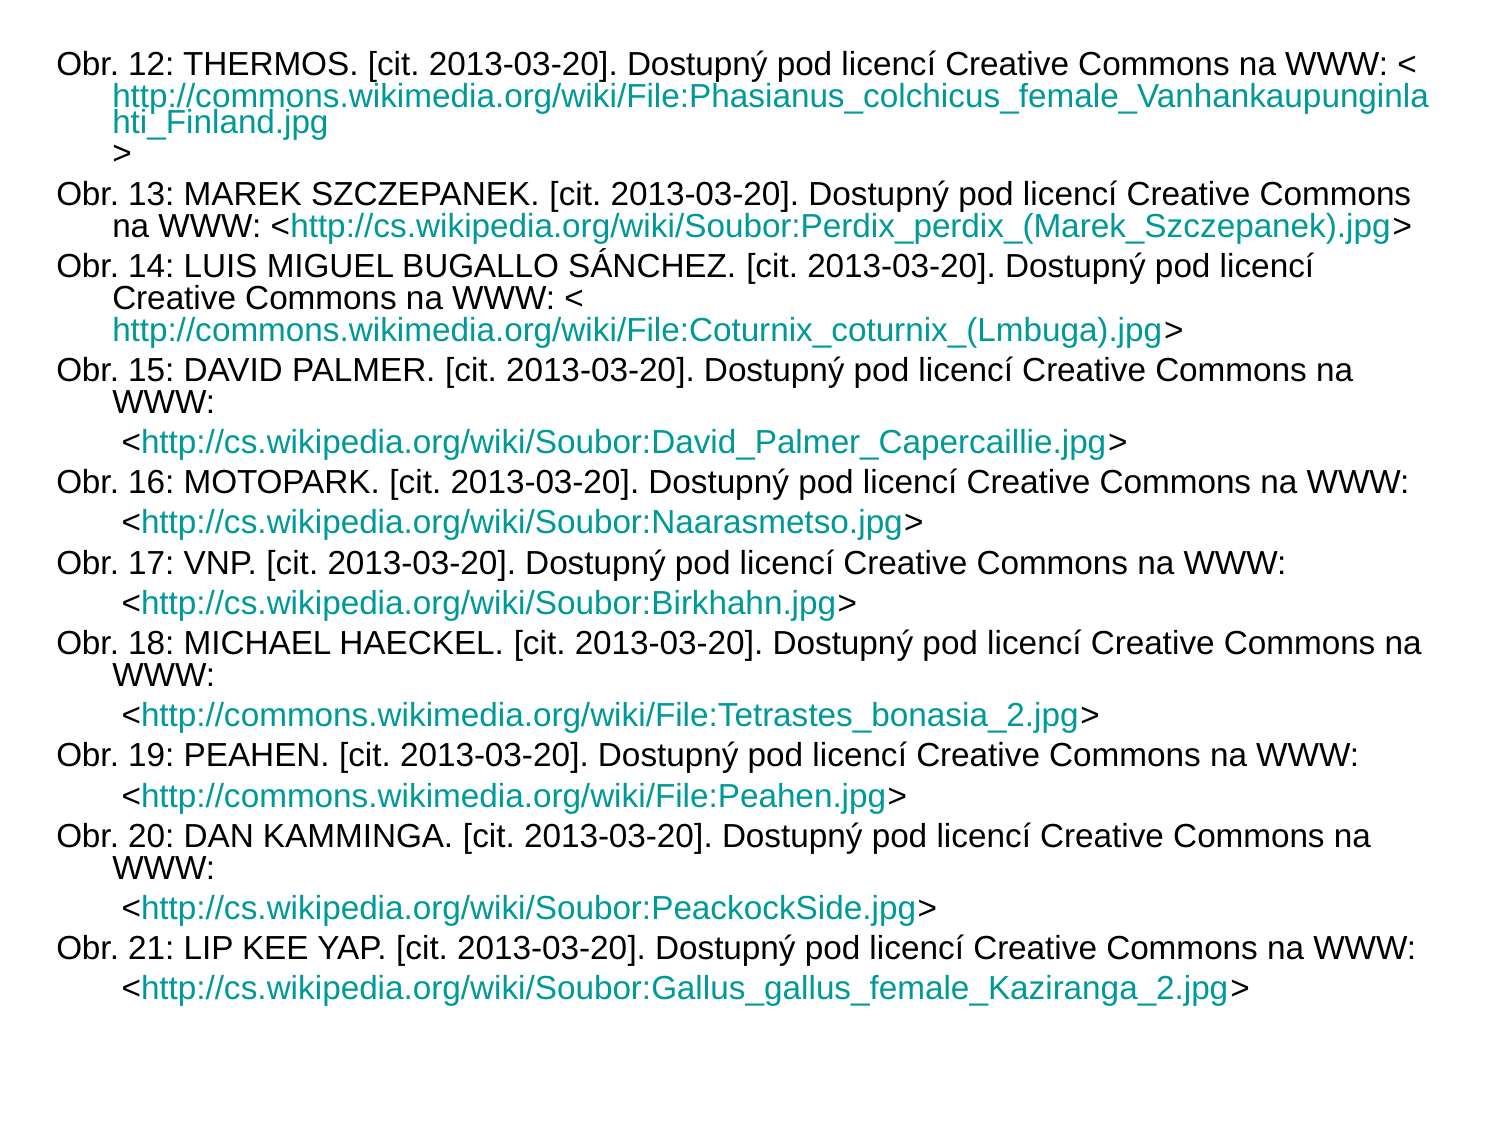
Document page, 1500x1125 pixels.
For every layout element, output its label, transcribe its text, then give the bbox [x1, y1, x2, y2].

list Obr. 12: THERMOS. [cit. 2013-03-20]. Dostupný pod licencí Creative Commons na WWW: <http://commons.wikimedia.org/wiki/File:Phasianus_colchicus_female_Vanhankaupunginlahti_Finland.jpg> Obr. 13: MAREK SZCZEPANEK. [cit. 2013-03-20]. Dostupný pod licencí Creative Commons na WWW: <http://cs.wikipedia.org/wiki/Soubor:Perdix_perdix_(Marek_Szczepanek).jpg> Obr. 14: LUIS MIGUEL BUGALLO SÁNCHEZ. [cit. 2013-03-20]. Dostupný pod licencí Creative Commons na WWW: <http://commons.wikimedia.org/wiki/File:Coturnix_coturnix_(Lmbuga).jpg> Obr. 15: DAVID PALMER. [cit. 2013-03-20]. Dostupný pod licencí Creative Commons na WWW: <http://cs.wikipedia.org/wiki/Soubor:David_Palmer_Capercaillie.jpg> Obr. 16: MOTOPARK. [cit. 2013-03-20]. Dostupný pod licencí Creative Commons na WWW: <http://cs.wikipedia.org/wiki/Soubor:Naarasmetso.jpg> Obr. 17: VNP. [cit. 2013-03-20]. Dostupný pod licencí Creative Commons na WWW: <http://cs.wikipedia.org/wiki/Soubor:Birkhahn.jpg> Obr. 18: MICHAEL HAECKEL. [cit. 2013-03-20]. Dostupný pod licencí Creative Commons na WWW: <http://commons.wikimedia.org/wiki/File:Tetrastes_bonasia_2.jpg> Obr. 19: PEAHEN. [cit. 2013-03-20]. Dostupný pod licencí Creative Commons na WWW: <http://commons.wikimedia.org/wiki/File:Peahen.jpg> Obr. 20: DAN KAMMINGA. [cit. 2013-03-20]. Dostupný pod licencí Creative Commons na WWW: <http://cs.wikipedia.org/wiki/Soubor:PeackockSide.jpg> Obr. 21: LIP KEE YAP. [cit. 2013-03-20]. Dostupný pod licencí Creative Commons na WWW: <http://cs.wikipedia.org/wiki/Soubor:Gallus_gallus_female_Kaziranga_2.jpg> [41, 42, 1459, 1095]
